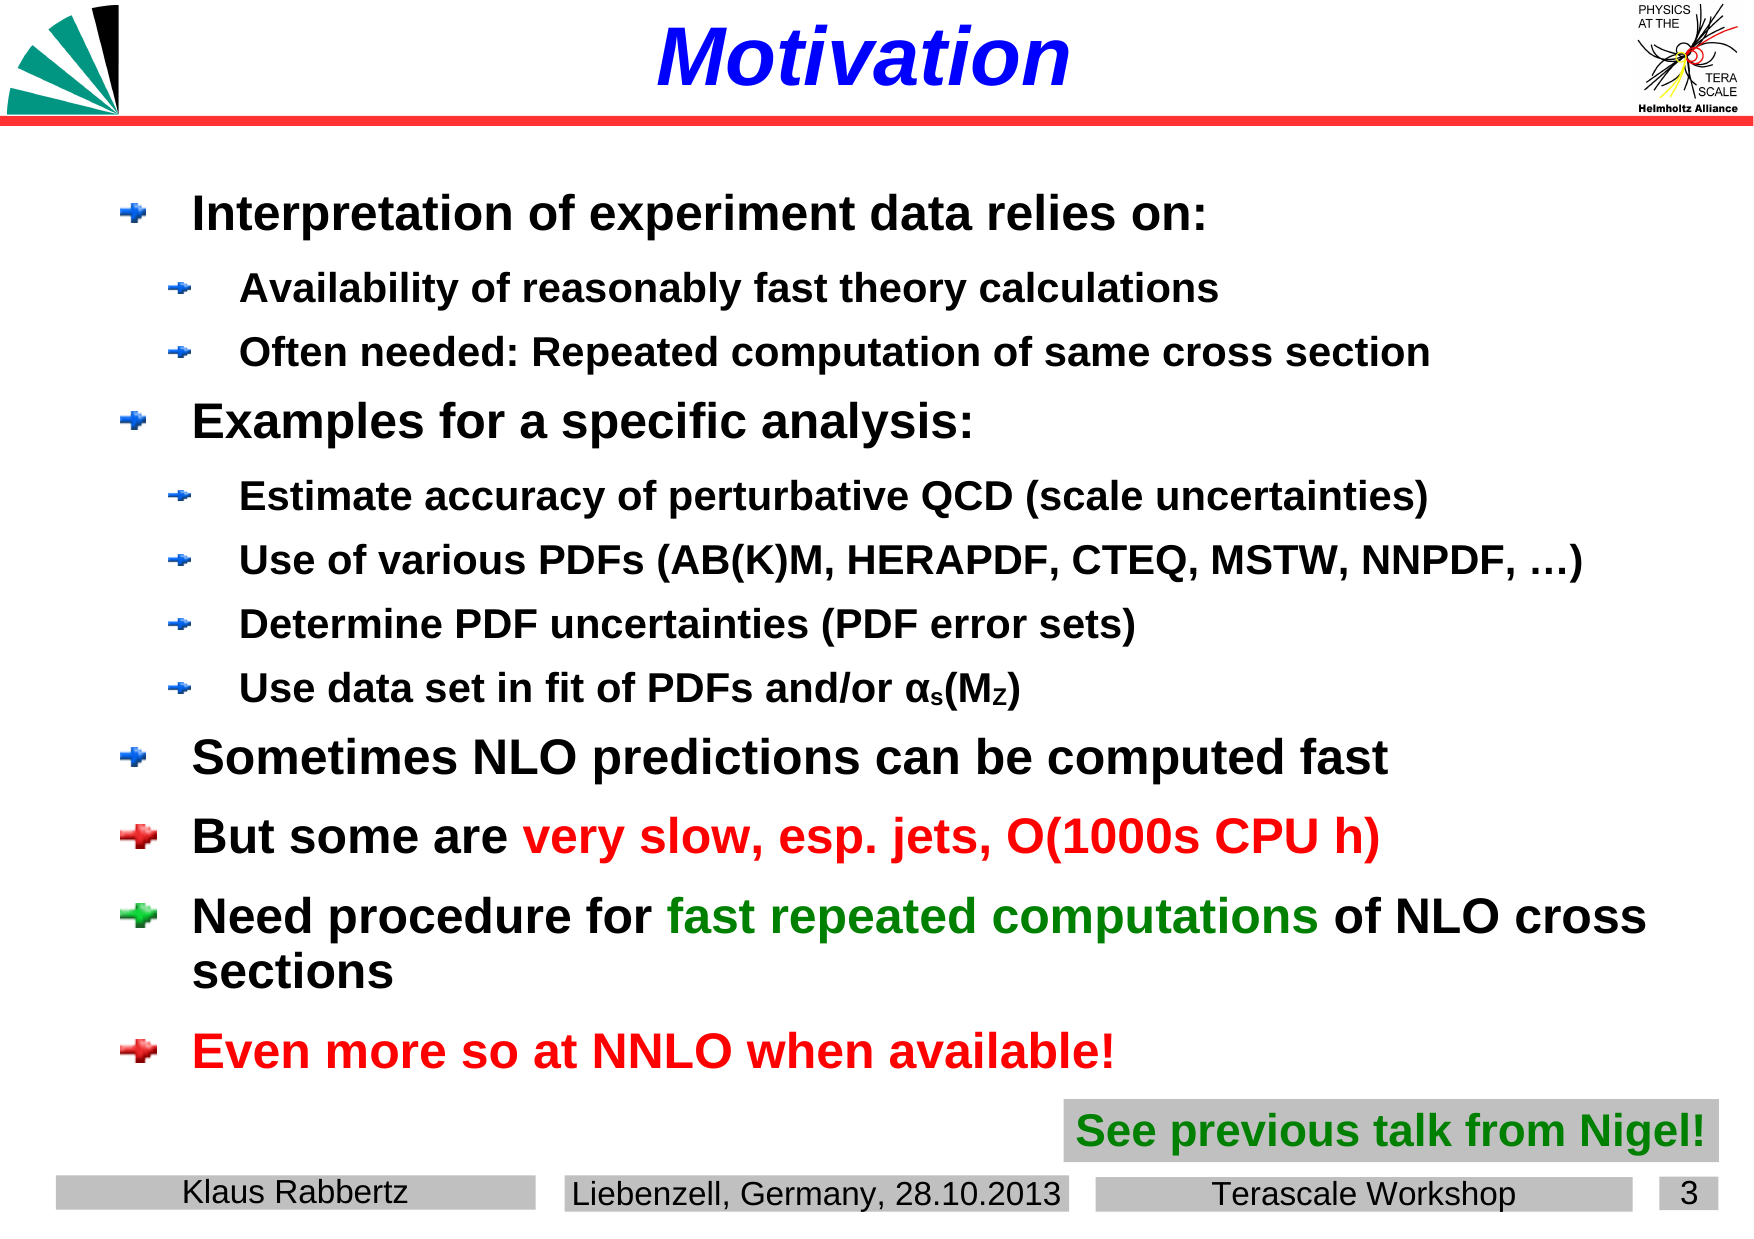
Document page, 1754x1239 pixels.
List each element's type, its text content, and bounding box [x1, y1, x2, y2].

picture [7, 5, 119, 116]
title Motivation [123, 0, 1606, 114]
text_box See previous talk from Nigel! [1063, 1099, 1719, 1163]
picture [1631, 1, 1745, 115]
list Interpretation of experiment data relies on: Availability of reasonably fast theory calculations Often needed: Repeated computation of same cross section Examples for a specific analysis: Estimate accuracy of perturbative QCD (scale uncertainties) Use of various PDFs (AB(K)M, HERAPDF, CTEQ, MSTW, NNPDF, …) Determine PDF uncertainties (PDF error sets) Use data set in fit of PDFs and/or αs(MZ) Sometimes NLO predictions can be computed fast But some are very slow, esp. jets, O(1000s CPU h) Need procedure for fast repeated computations of NLO cross sections Even more so at NNLO when available! [61, 185, 1687, 1093]
